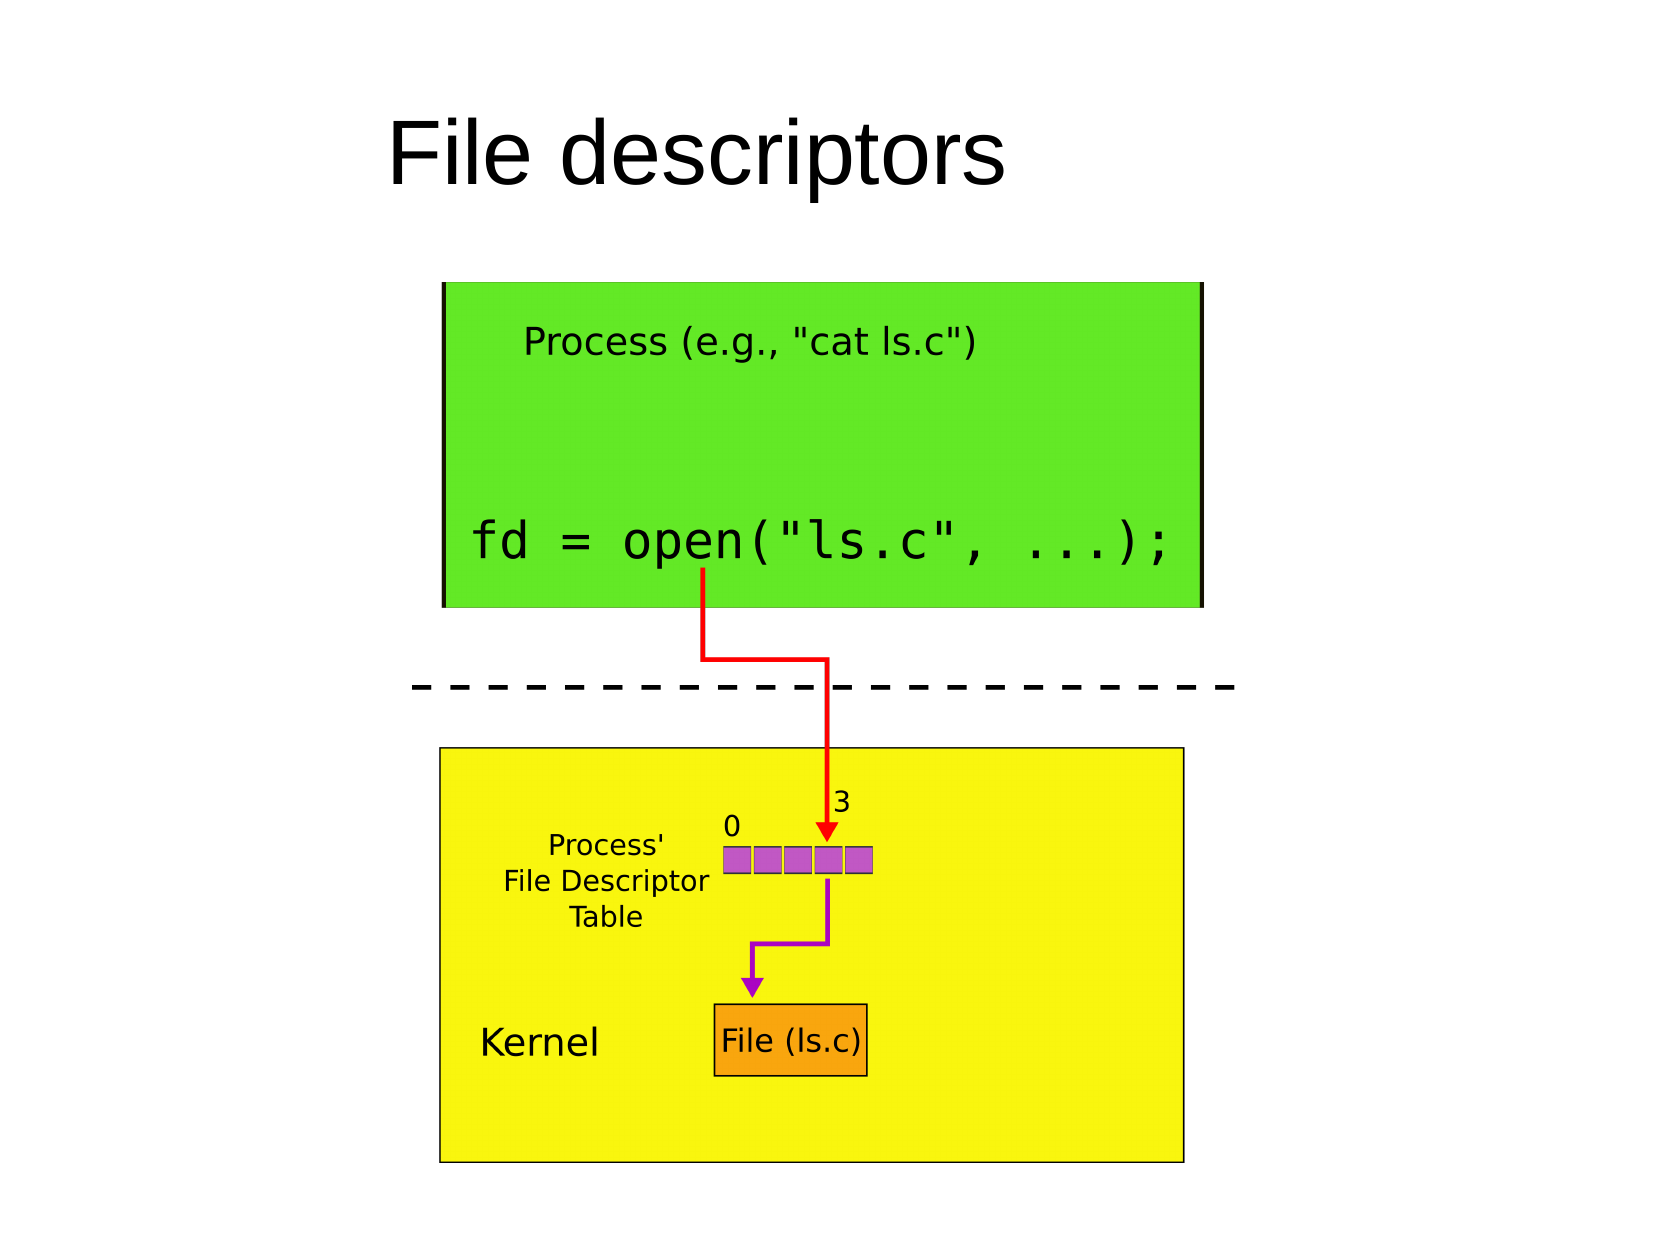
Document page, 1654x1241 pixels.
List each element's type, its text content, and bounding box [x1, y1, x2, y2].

picture [412, 282, 1235, 1163]
title File descriptors [82, 49, 1313, 257]
